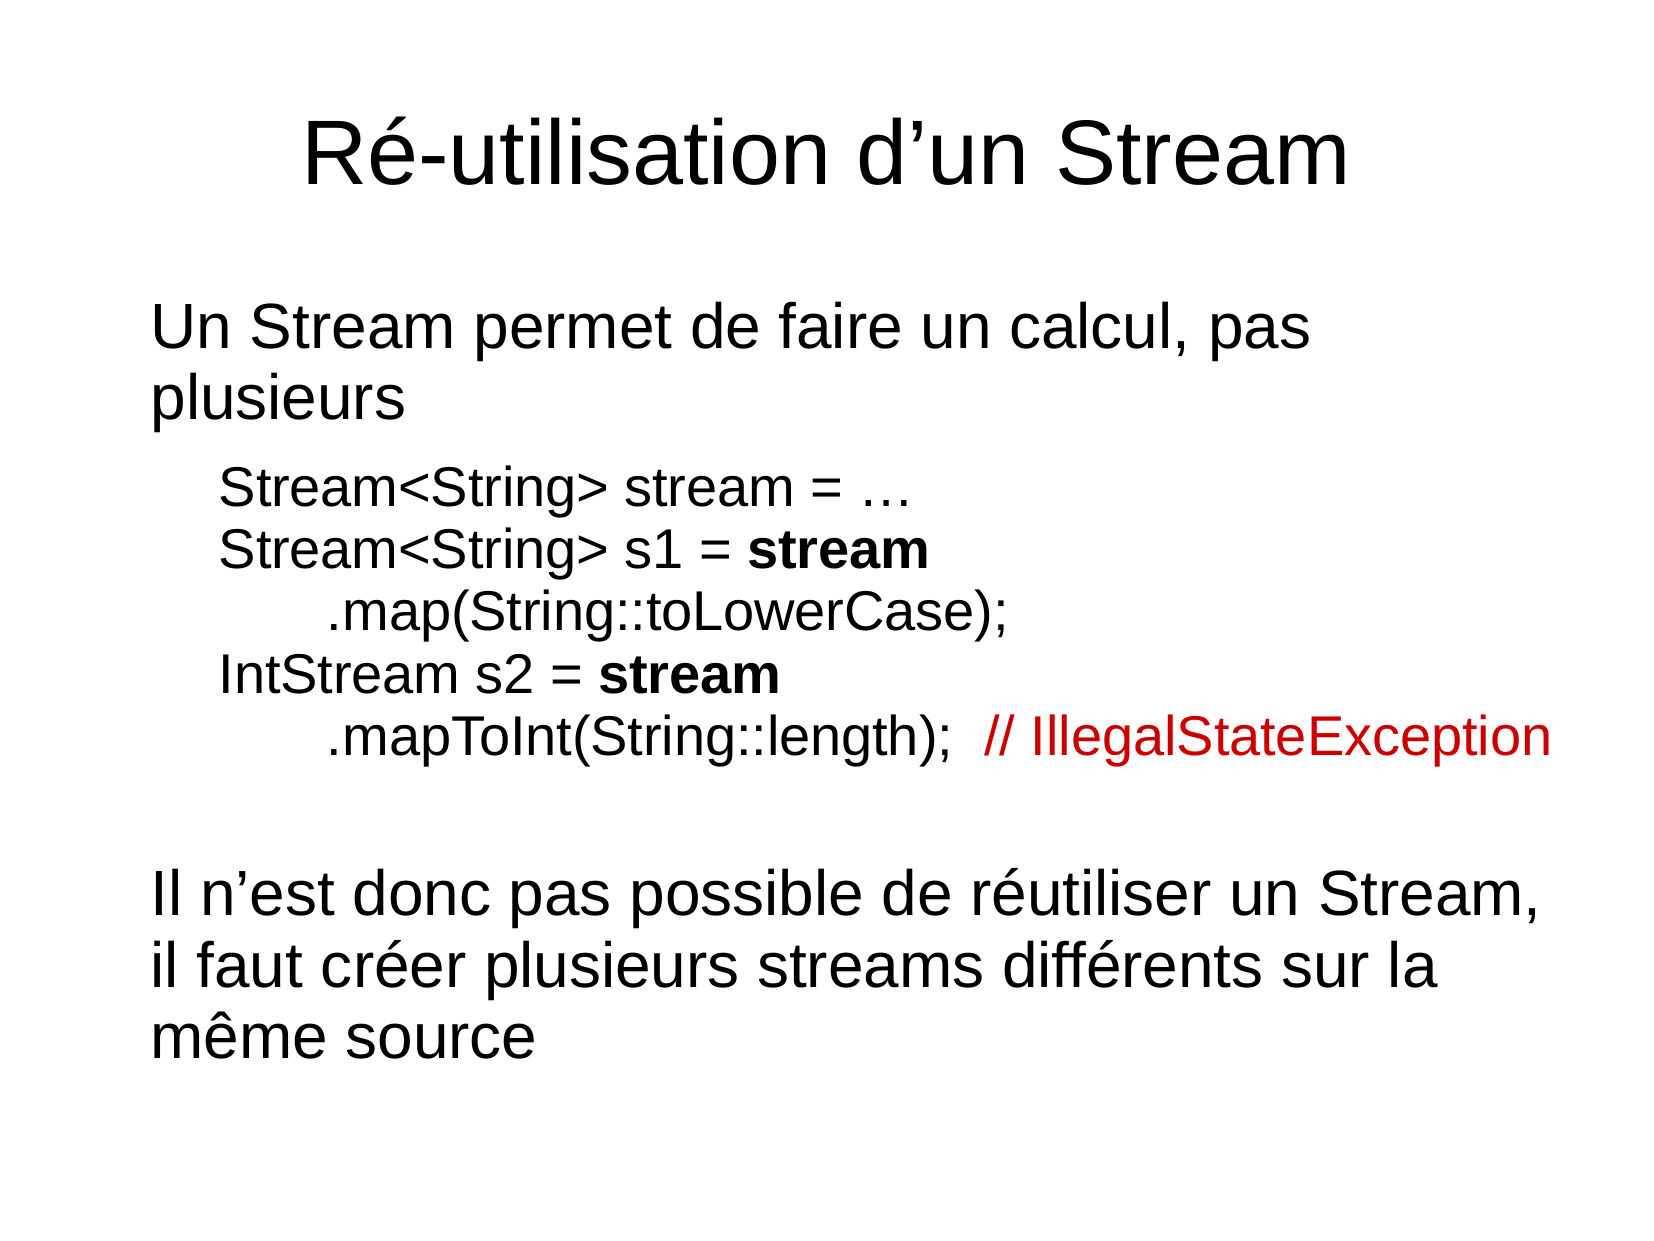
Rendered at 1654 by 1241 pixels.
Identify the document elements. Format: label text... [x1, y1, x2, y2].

title Ré-utilisation d’un Stream [82, 49, 1571, 257]
list Un Stream permet de faire un calcul, pas plusieurs Stream<String> stream = … Stream<String> s1 = stream .map(String::toLowerCase); IntStream s2 = stream .mapToInt(String::length); // IllegalStateException Il n’est donc pas possible de réutiliser un Stream, il faut créer plusieurs streams différents sur la même source [82, 290, 1571, 1111]
